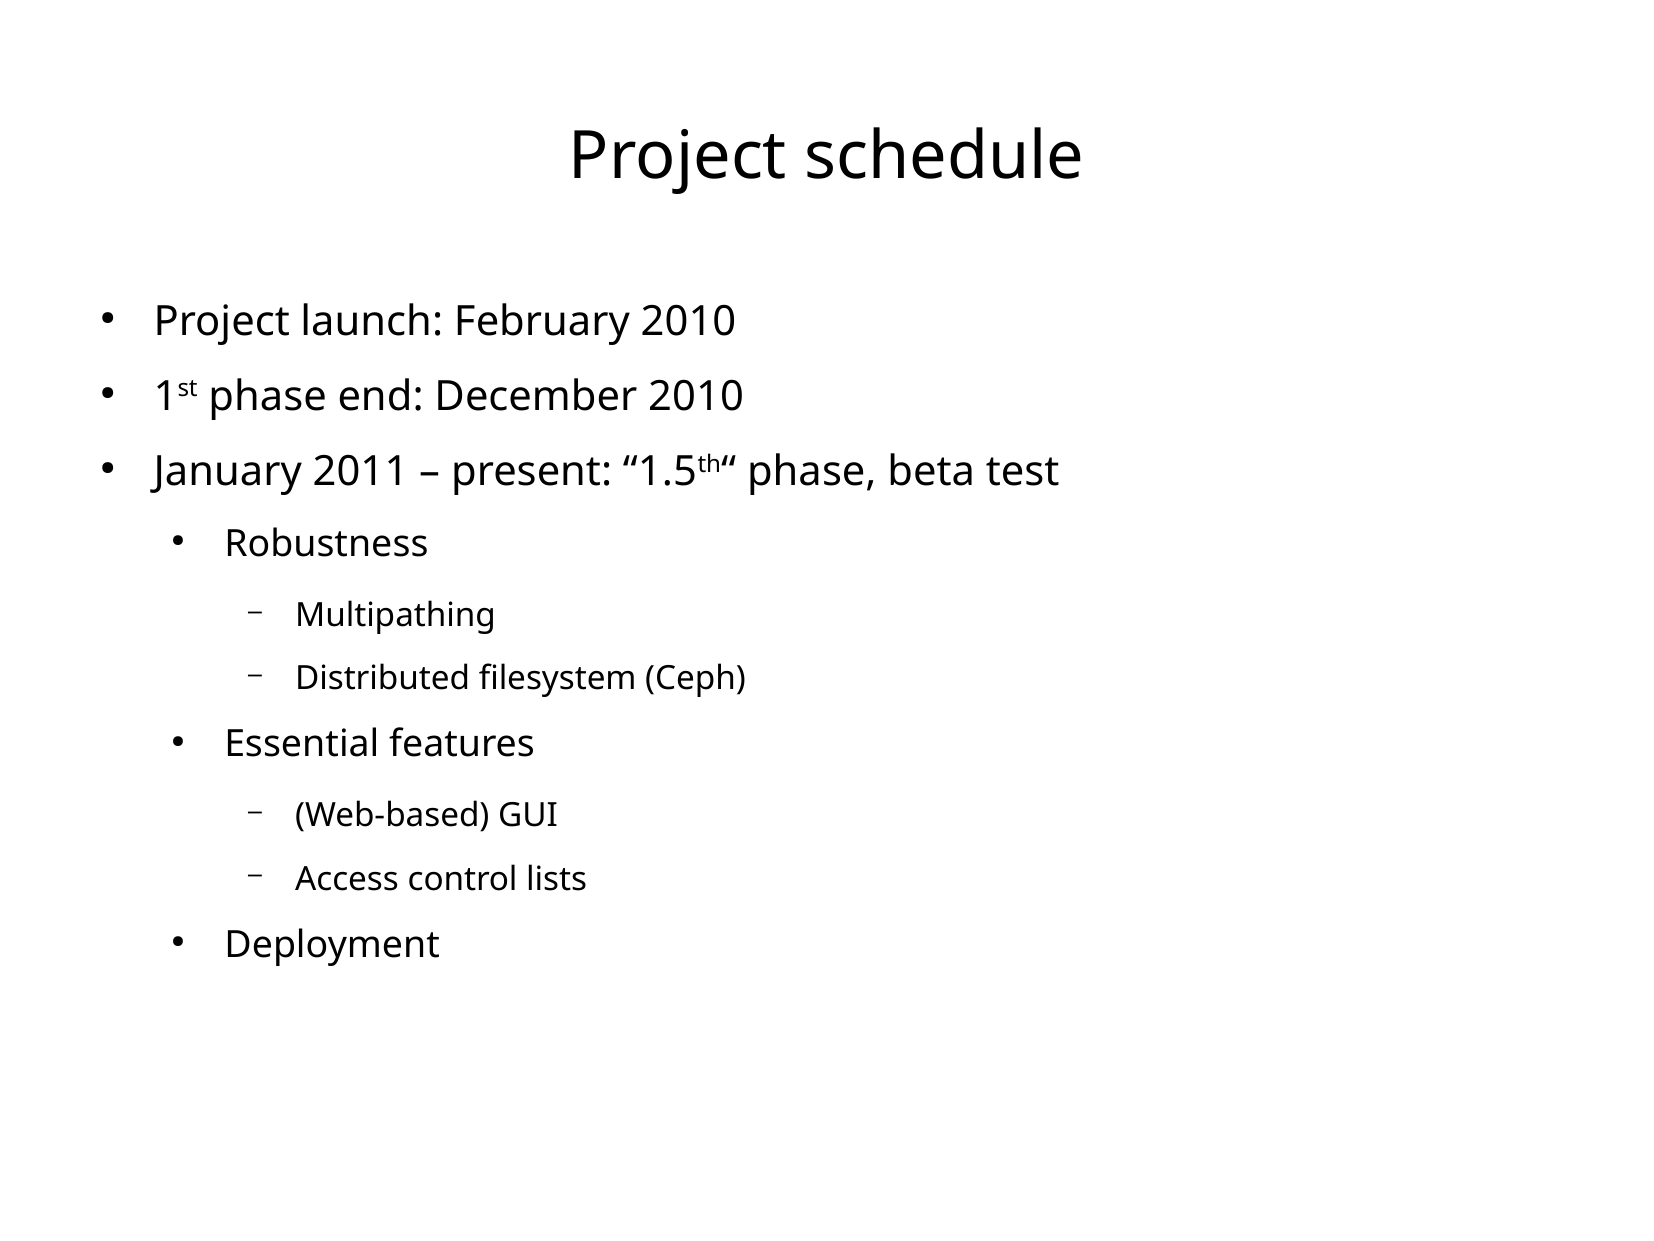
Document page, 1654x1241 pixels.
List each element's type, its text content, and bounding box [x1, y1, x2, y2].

list Project launch: February 2010 1st phase end: December 2010 January 2011 – present: “1.5th“ phase, beta test Robustness Multipathing Distributed filesystem (Ceph) Essential features (Web-based) GUI Access control lists Deployment [82, 290, 1571, 1109]
title Project schedule [82, 49, 1571, 257]
